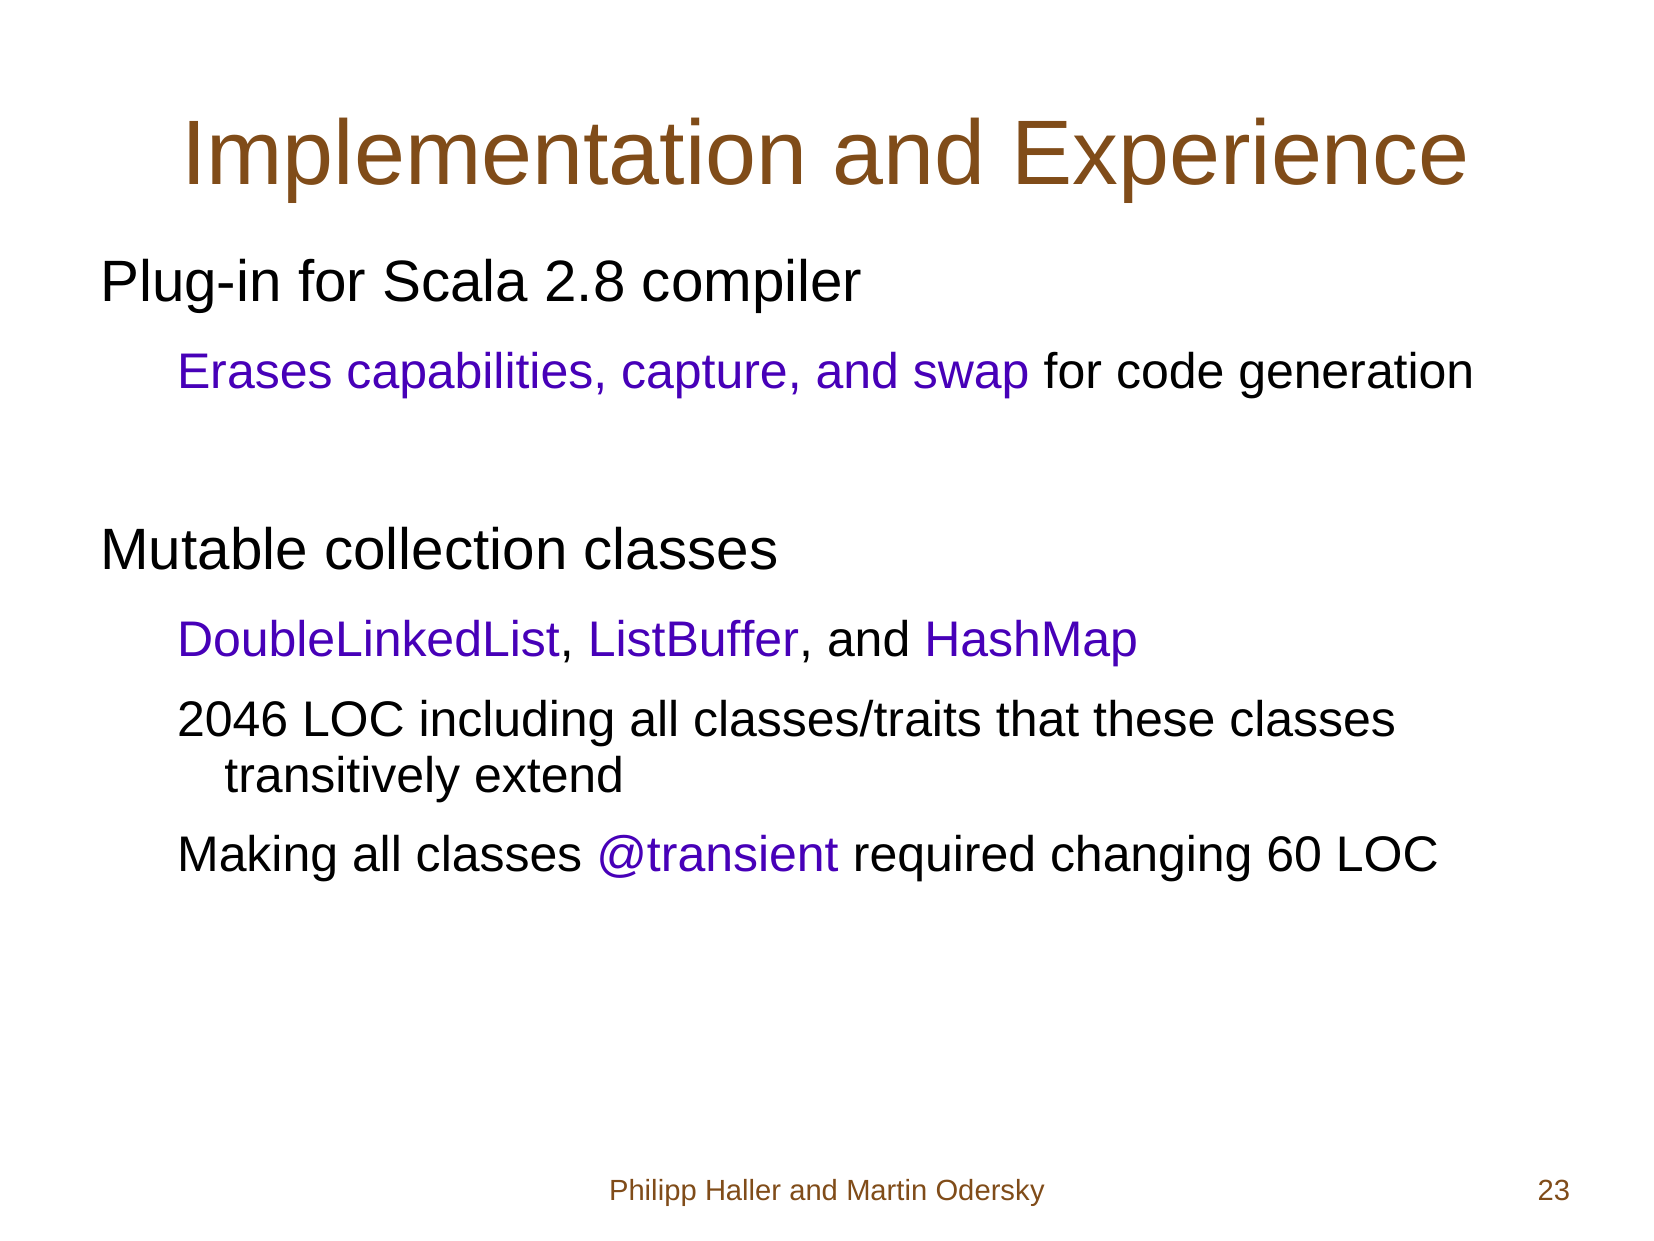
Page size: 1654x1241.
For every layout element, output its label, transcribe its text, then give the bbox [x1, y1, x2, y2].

title Implementation and Experience [82, 56, 1571, 248]
list Plug-in for Scala 2.8 compiler Erases capabilities, capture, and swap for code generation Mutable collection classes DoubleLinkedList, ListBuffer, and HashMap 2046 LOC including all classes/traits that these classes transitively extend Making all classes @transient required changing 60 LOC [82, 248, 1571, 1118]
